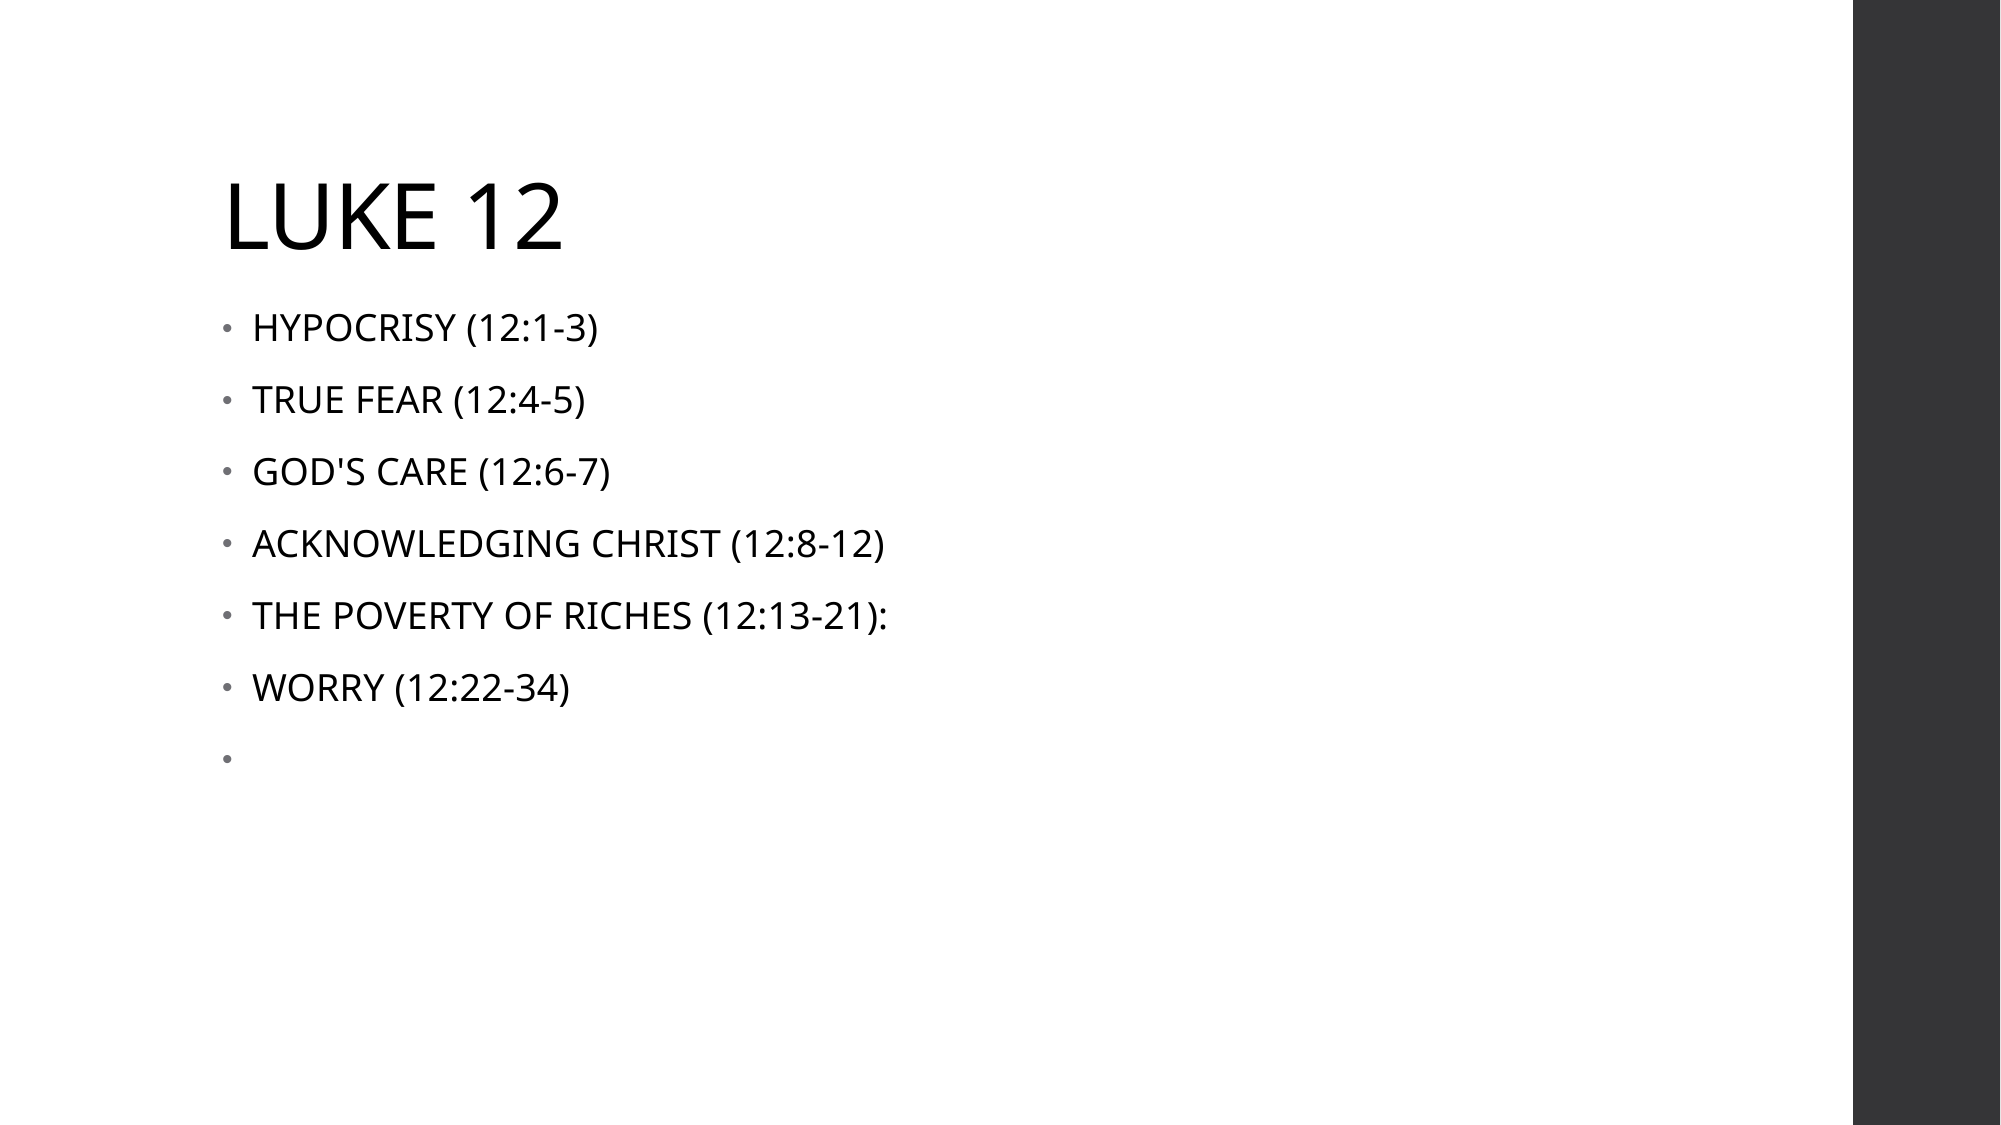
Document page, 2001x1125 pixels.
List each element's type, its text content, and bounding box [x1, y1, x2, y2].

list HYPOCRISY (12:1-3) TRUE FEAR (12:4-5) GOD'S CARE (12:6-7) ACKNOWLEDGING CHRIST (12:8-12) THE POVERTY OF RICHES (12:13-21): WORRY (12:22-34) [206, 299, 1617, 1014]
title LUKE 12 [206, 60, 1797, 278]
